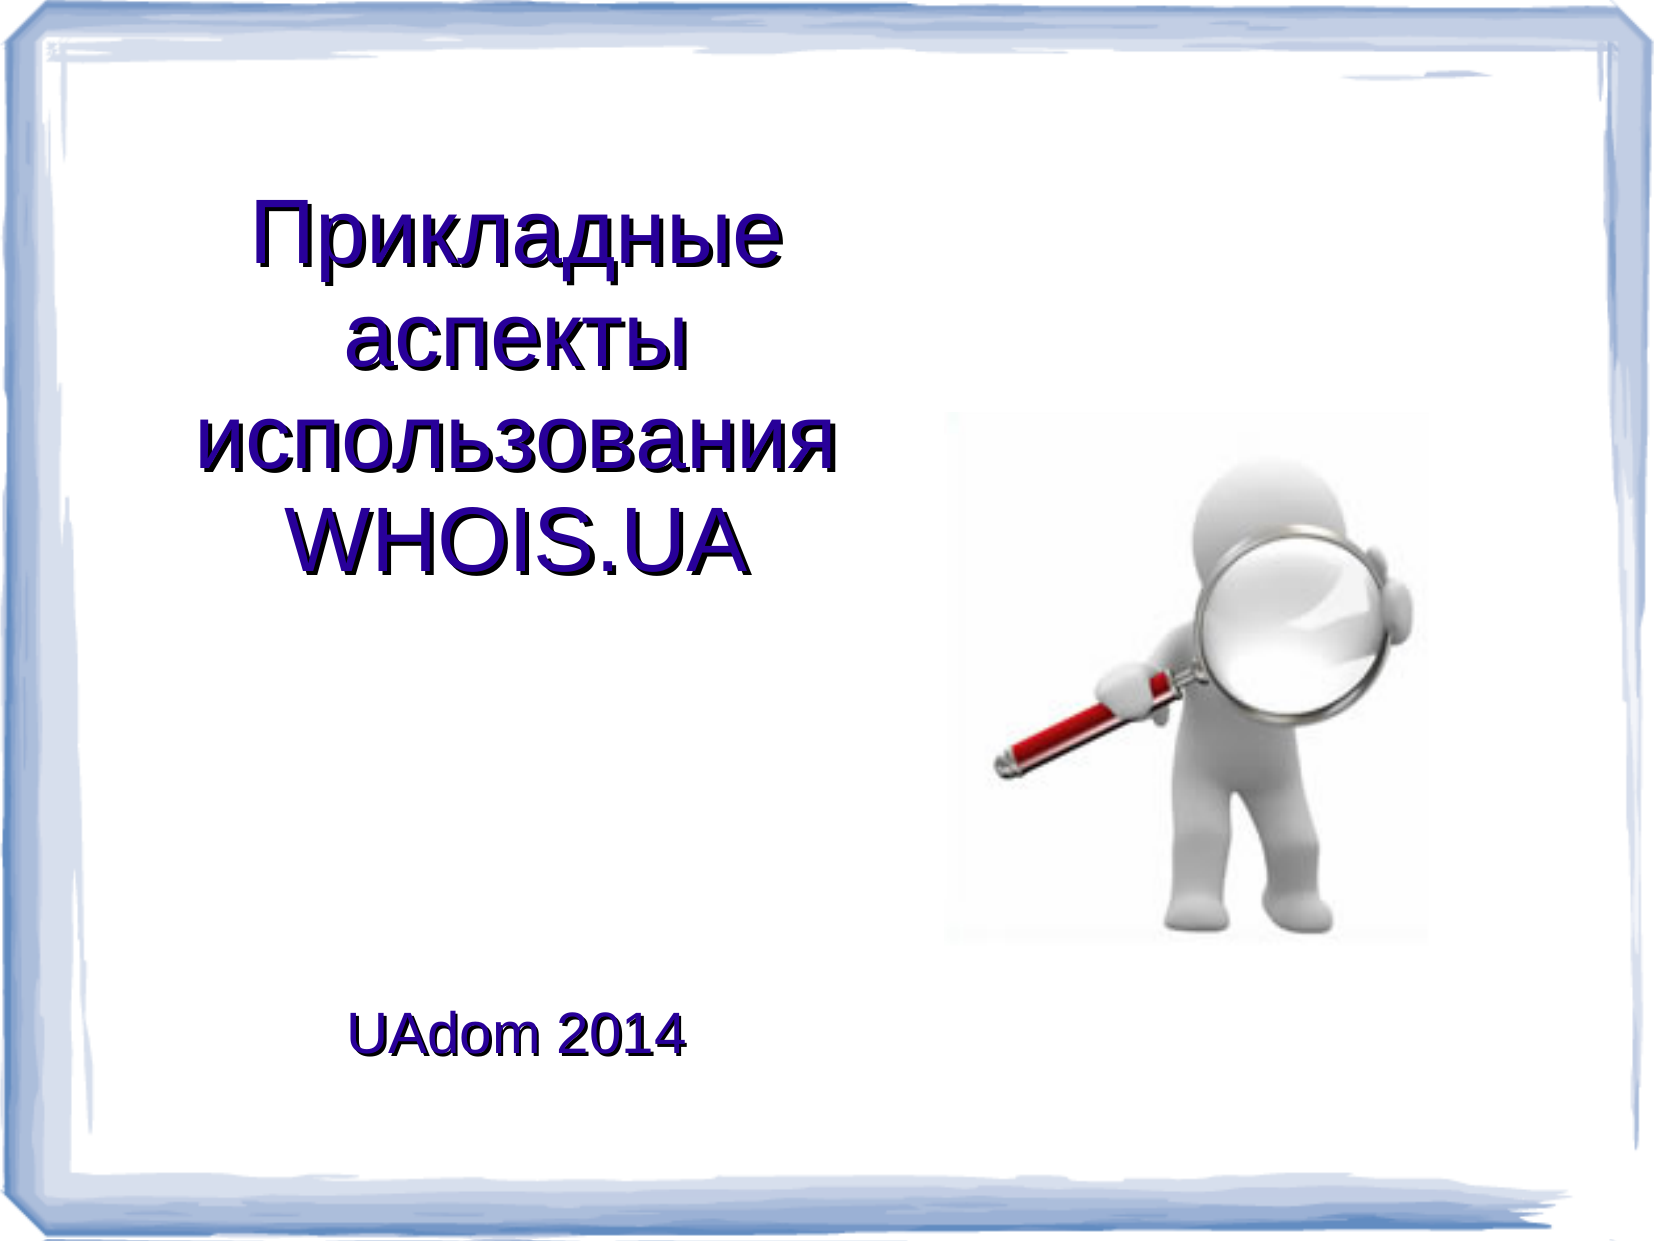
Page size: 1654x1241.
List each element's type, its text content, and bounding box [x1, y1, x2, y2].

picture [0, 0, 1654, 1241]
title Прикладные аспекты использования WHOIS.UA UAdom 2014 [147, 180, 886, 1066]
